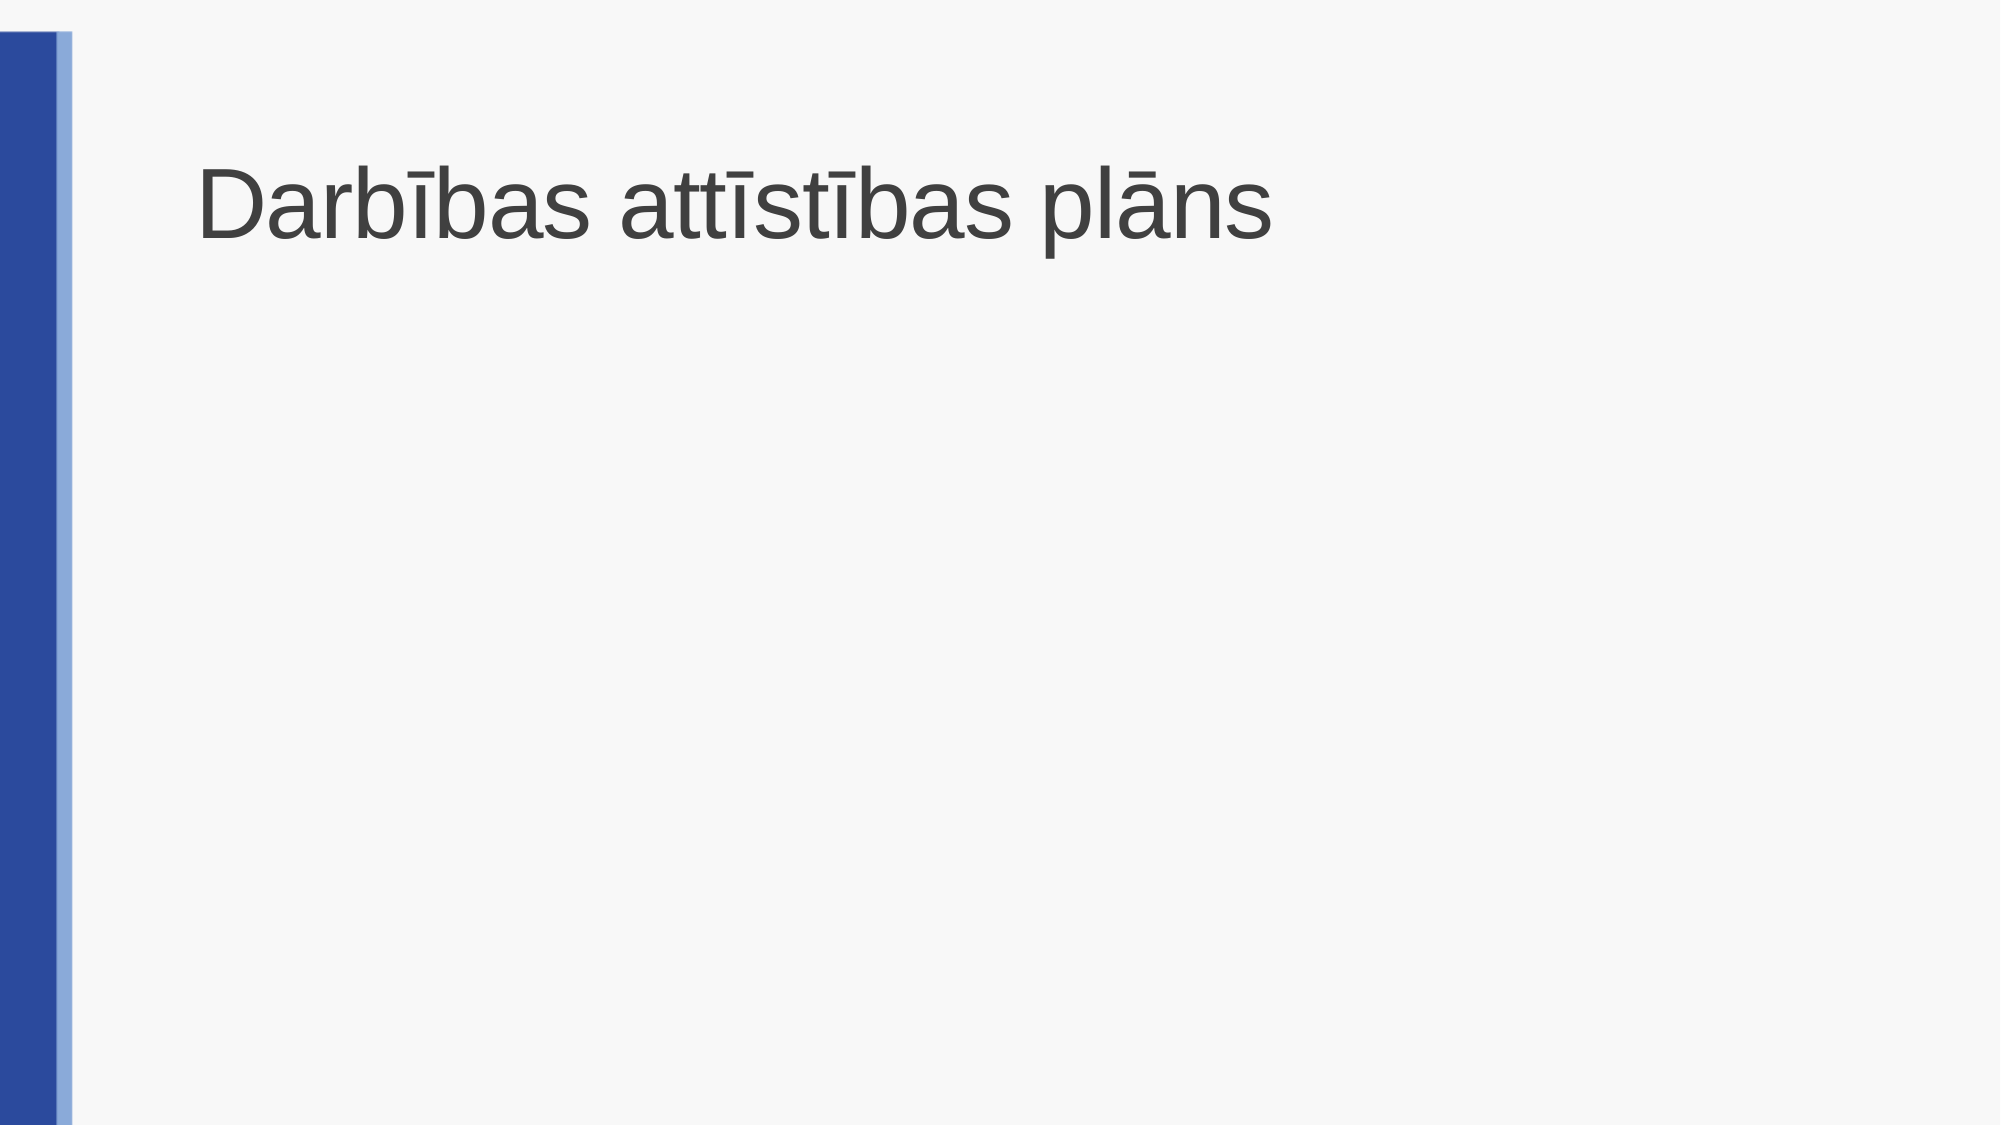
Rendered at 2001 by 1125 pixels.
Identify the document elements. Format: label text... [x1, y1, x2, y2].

title Darbības attīstības plāns [180, 117, 1831, 267]
